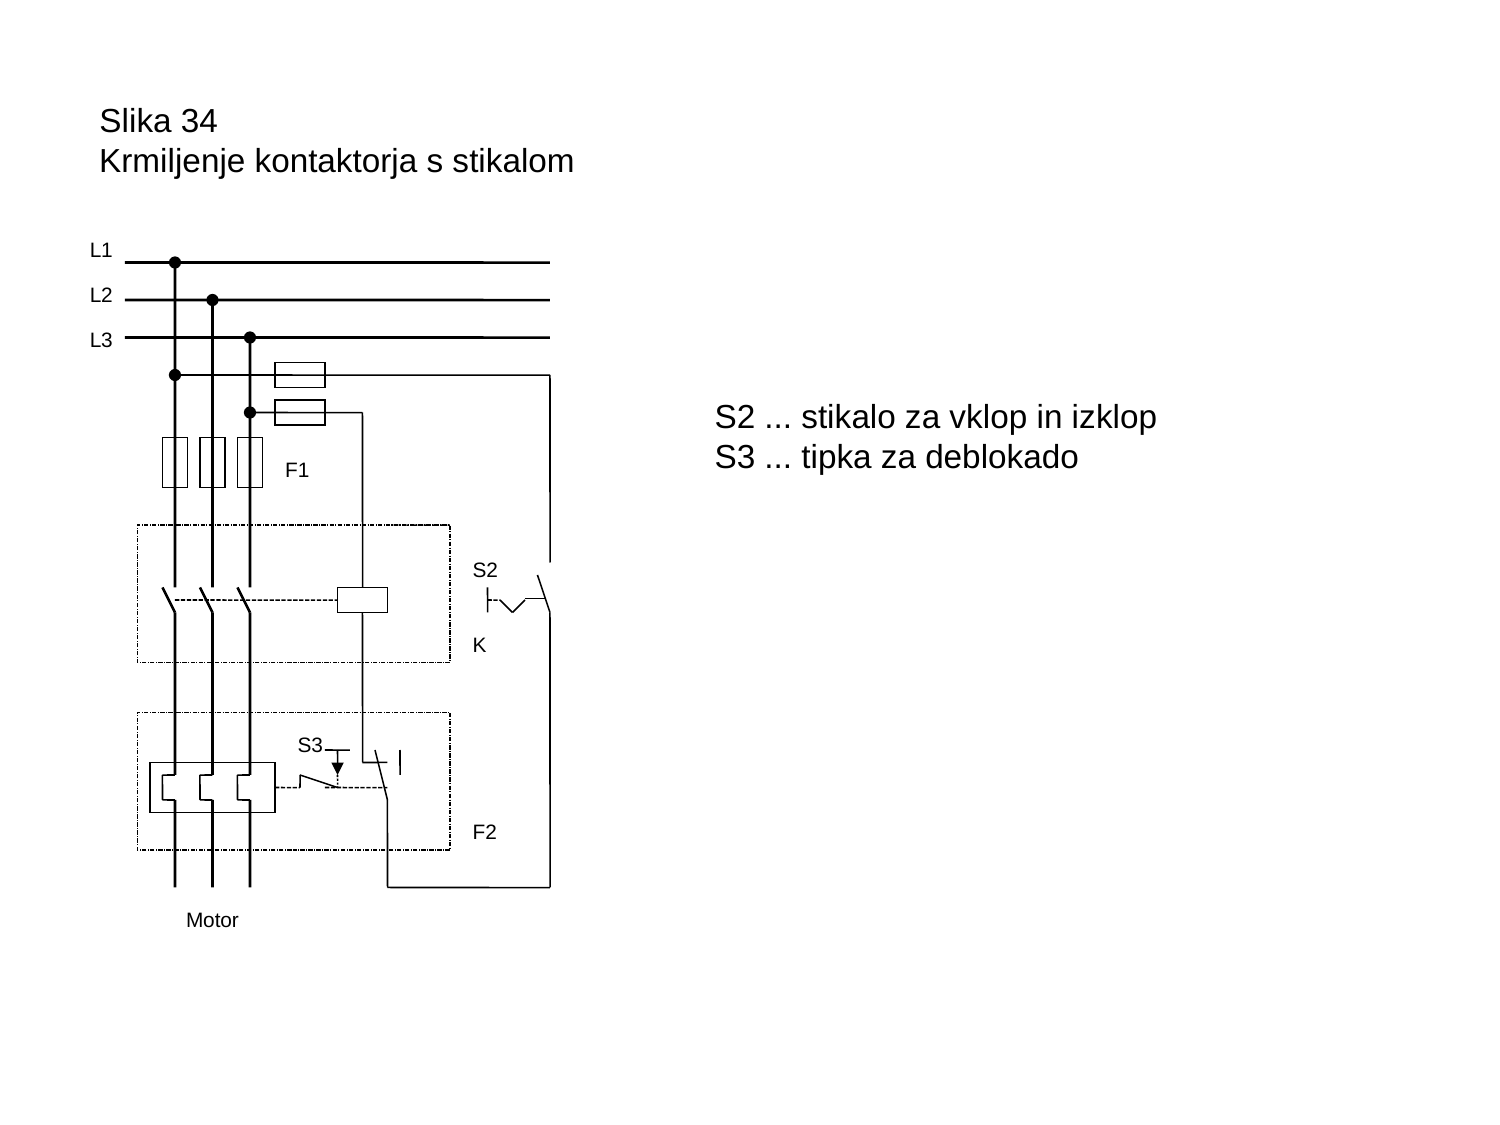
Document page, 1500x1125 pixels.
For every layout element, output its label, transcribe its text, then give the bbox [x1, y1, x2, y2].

text_box S3 [287, 725, 313, 763]
title Slika 34 Krmiljenje kontaktorja s stikalom [75, 45, 1425, 233]
text_box F1 [275, 450, 300, 488]
text_box S2 ... stikalo za vklop in izklop S3 ... tipka za deblokado [699, 387, 1206, 483]
text_box F2 [462, 812, 488, 850]
text_box Motor [150, 900, 275, 938]
text_box K [462, 624, 488, 663]
text_box S2 [462, 549, 488, 588]
text_box L1 L2 L3 [75, 237, 113, 350]
